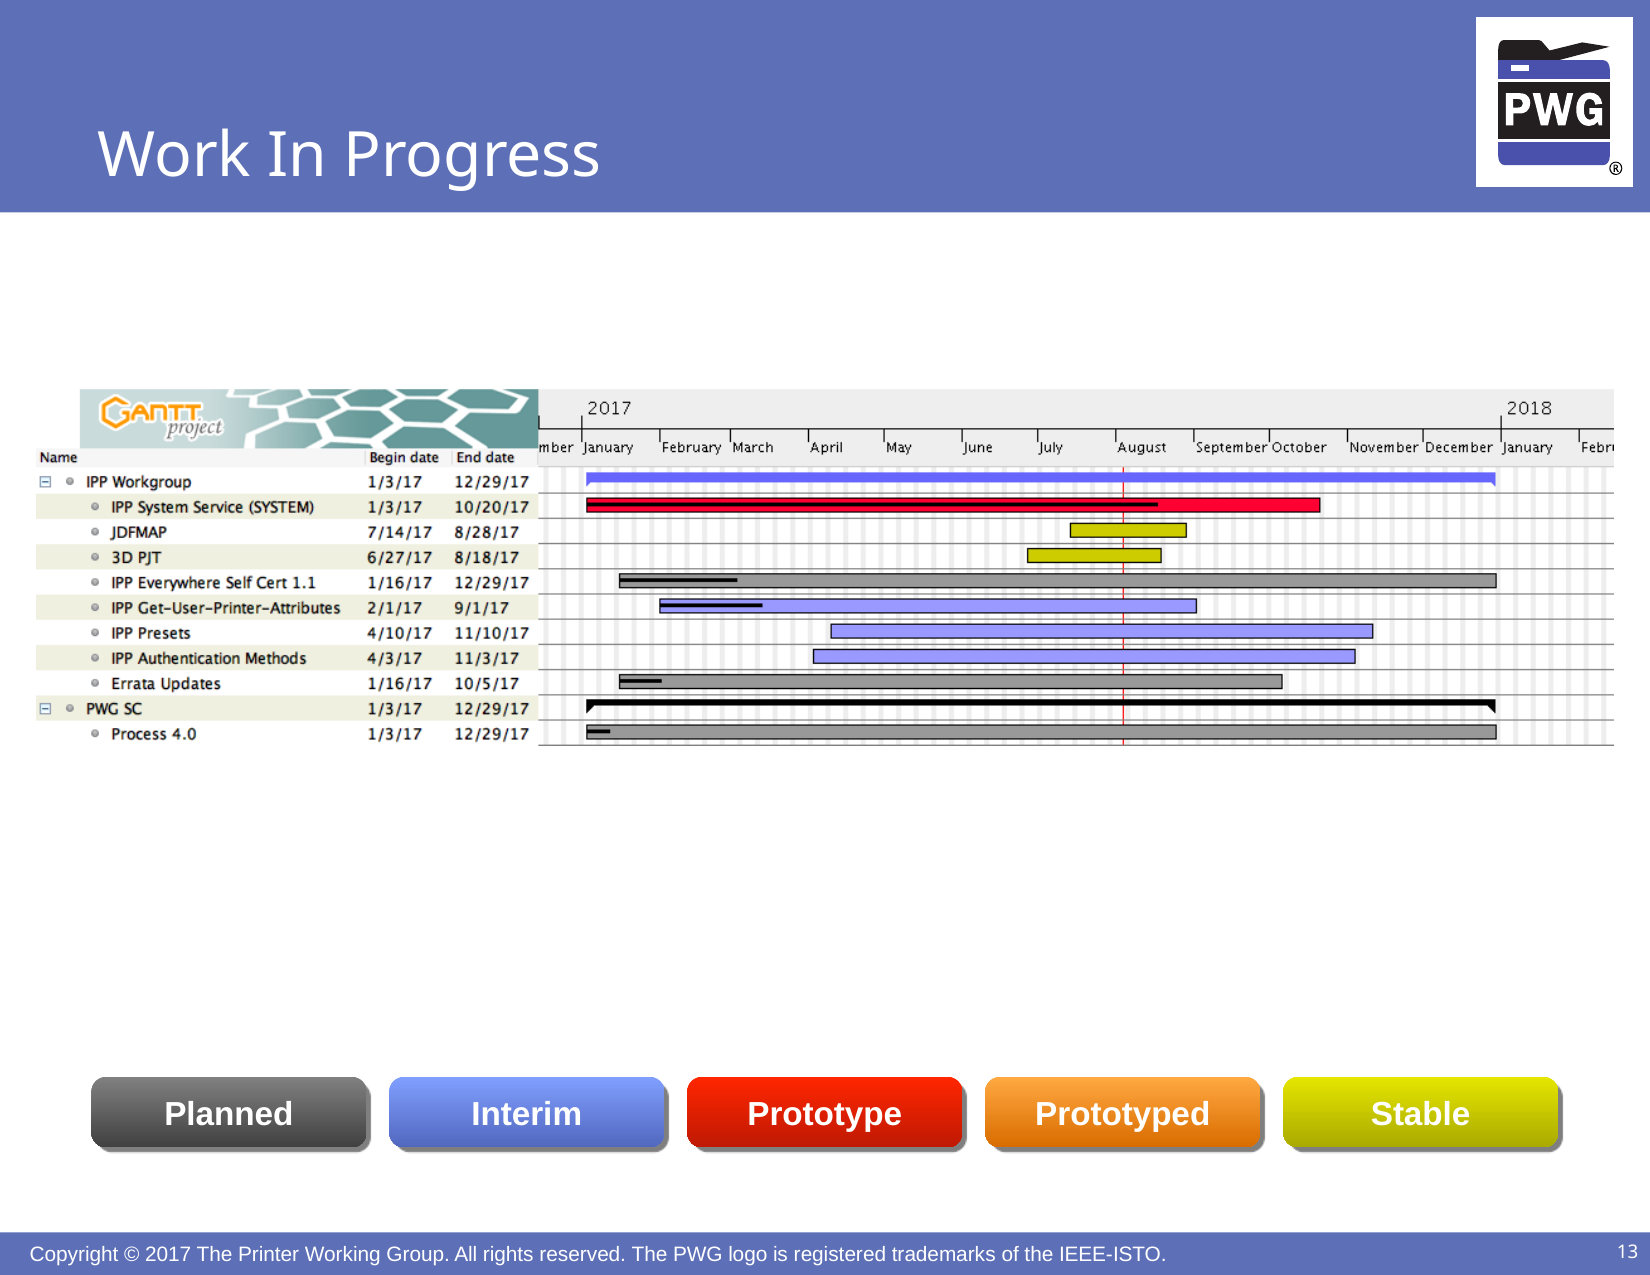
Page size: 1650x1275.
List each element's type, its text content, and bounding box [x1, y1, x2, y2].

text_box Planned [91, 1076, 367, 1148]
text_box Prototype [687, 1076, 963, 1148]
title Work In Progress [82, 8, 1451, 198]
text_box Interim [389, 1076, 665, 1148]
text_box Stable [1283, 1076, 1559, 1148]
text_box Prototyped [985, 1076, 1261, 1148]
picture [36, 330, 1614, 747]
